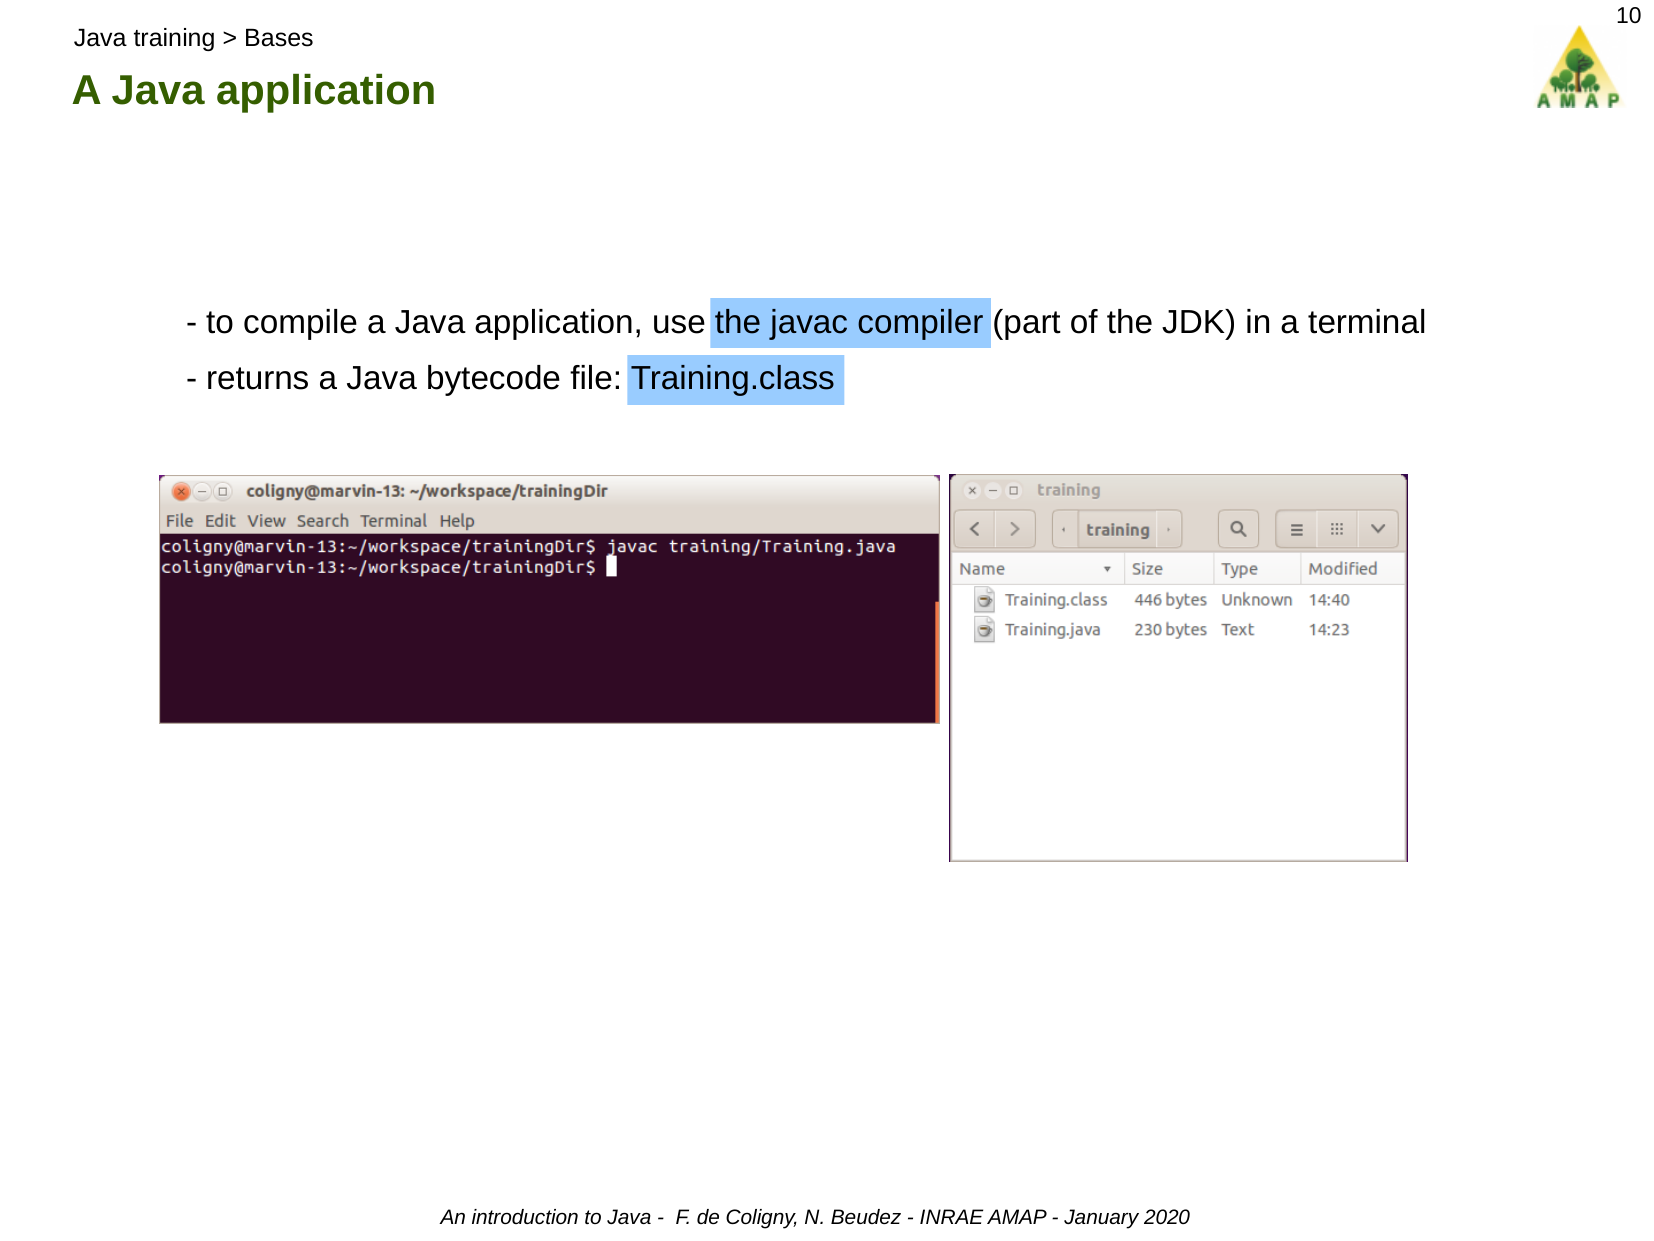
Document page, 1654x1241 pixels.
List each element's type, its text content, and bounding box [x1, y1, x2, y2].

text_box - to compile a Java application, use the javac compiler (part of the JDK) in a terminal - returns a Java bytecode file: Training.class [171, 278, 1613, 404]
text_box A Java application [56, 59, 1120, 121]
picture [1533, 25, 1627, 108]
picture [949, 474, 1408, 862]
text_box Java training > Bases [59, 16, 1004, 60]
picture [159, 475, 940, 724]
